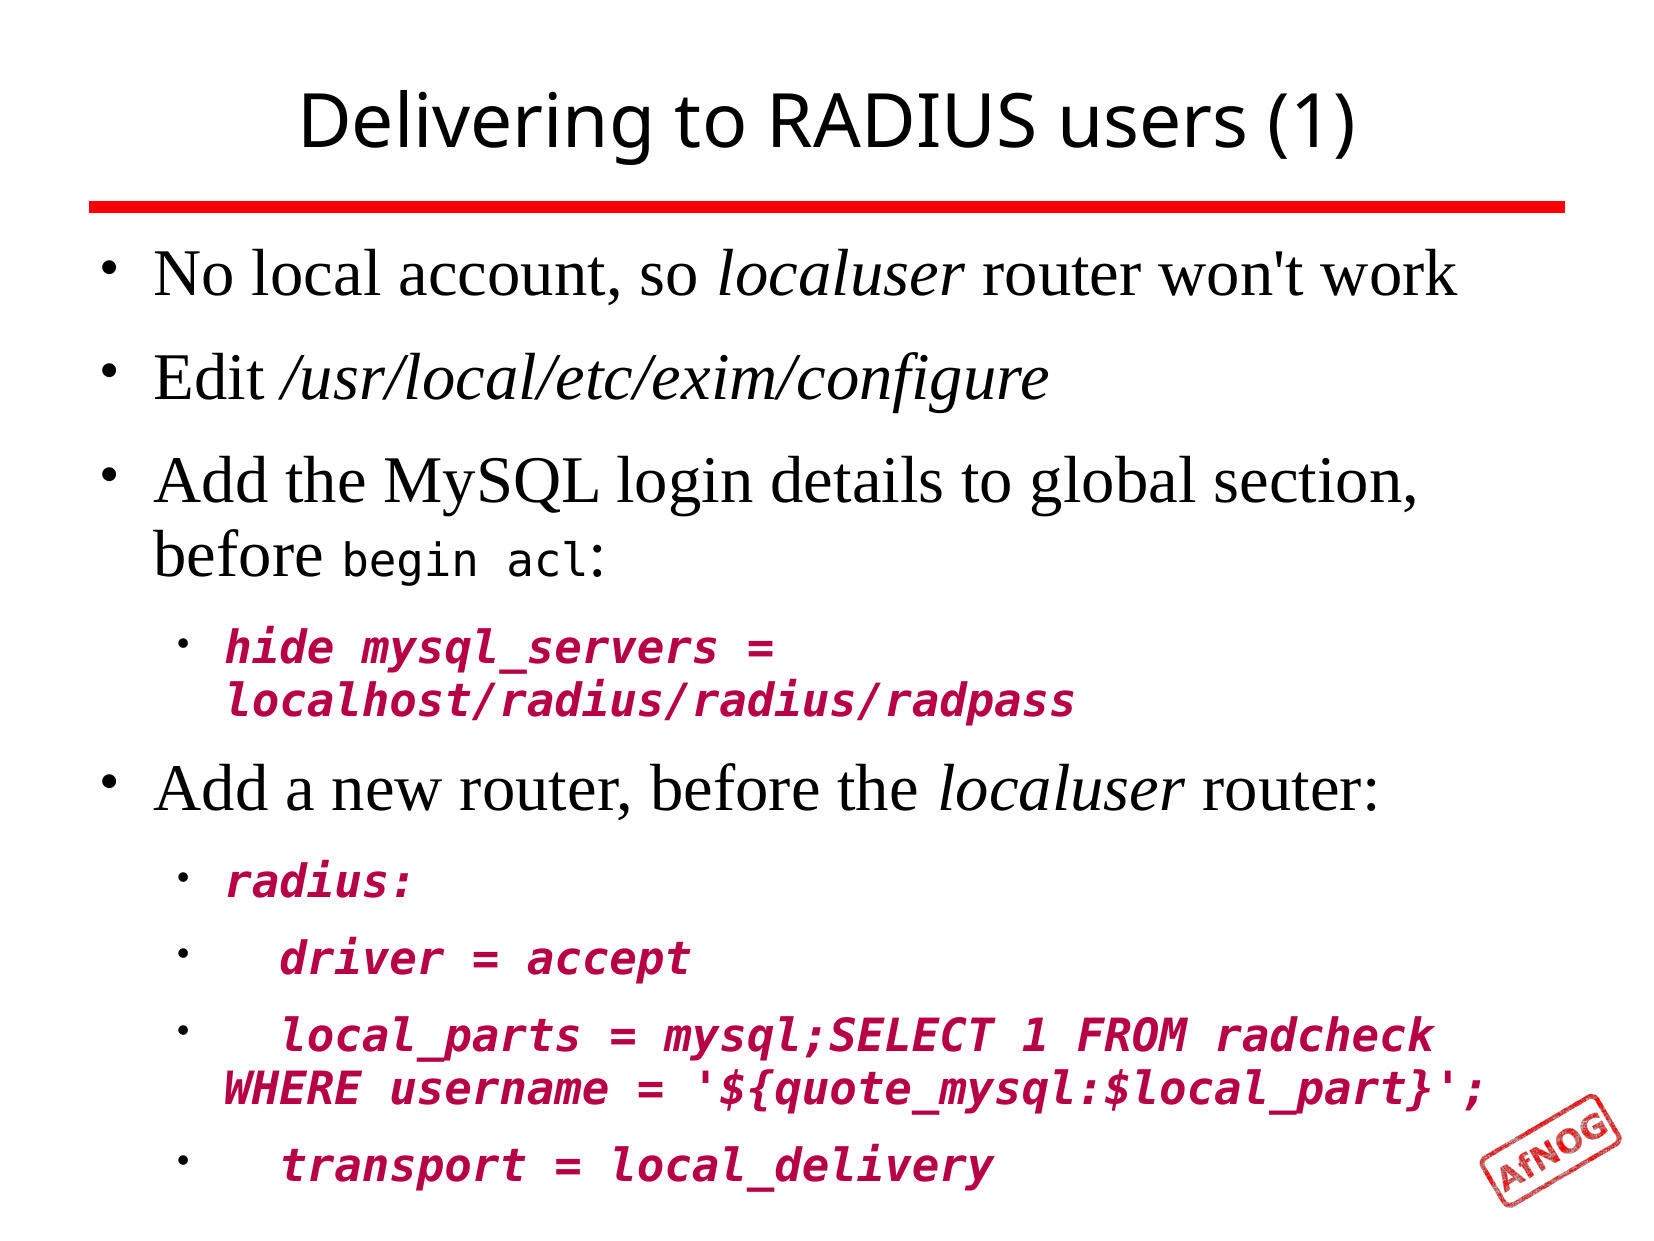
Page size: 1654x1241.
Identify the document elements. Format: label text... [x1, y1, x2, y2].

title Delivering to RADIUS users (1) [88, 29, 1565, 207]
list No local account, so localuser router won't work Edit /usr/local/etc/exim/configure Add the MySQL login details to global section, before begin acl: hide mysql_servers = localhost/radius/radius/radpass Add a new router, before the localuser router: radius: driver = accept local_parts = mysql;SELECT 1 FROM radcheck WHERE username = '${quote_mysql:$local_part}'; transport = local_delivery [82, 236, 1571, 1193]
picture [1476, 1090, 1625, 1211]
